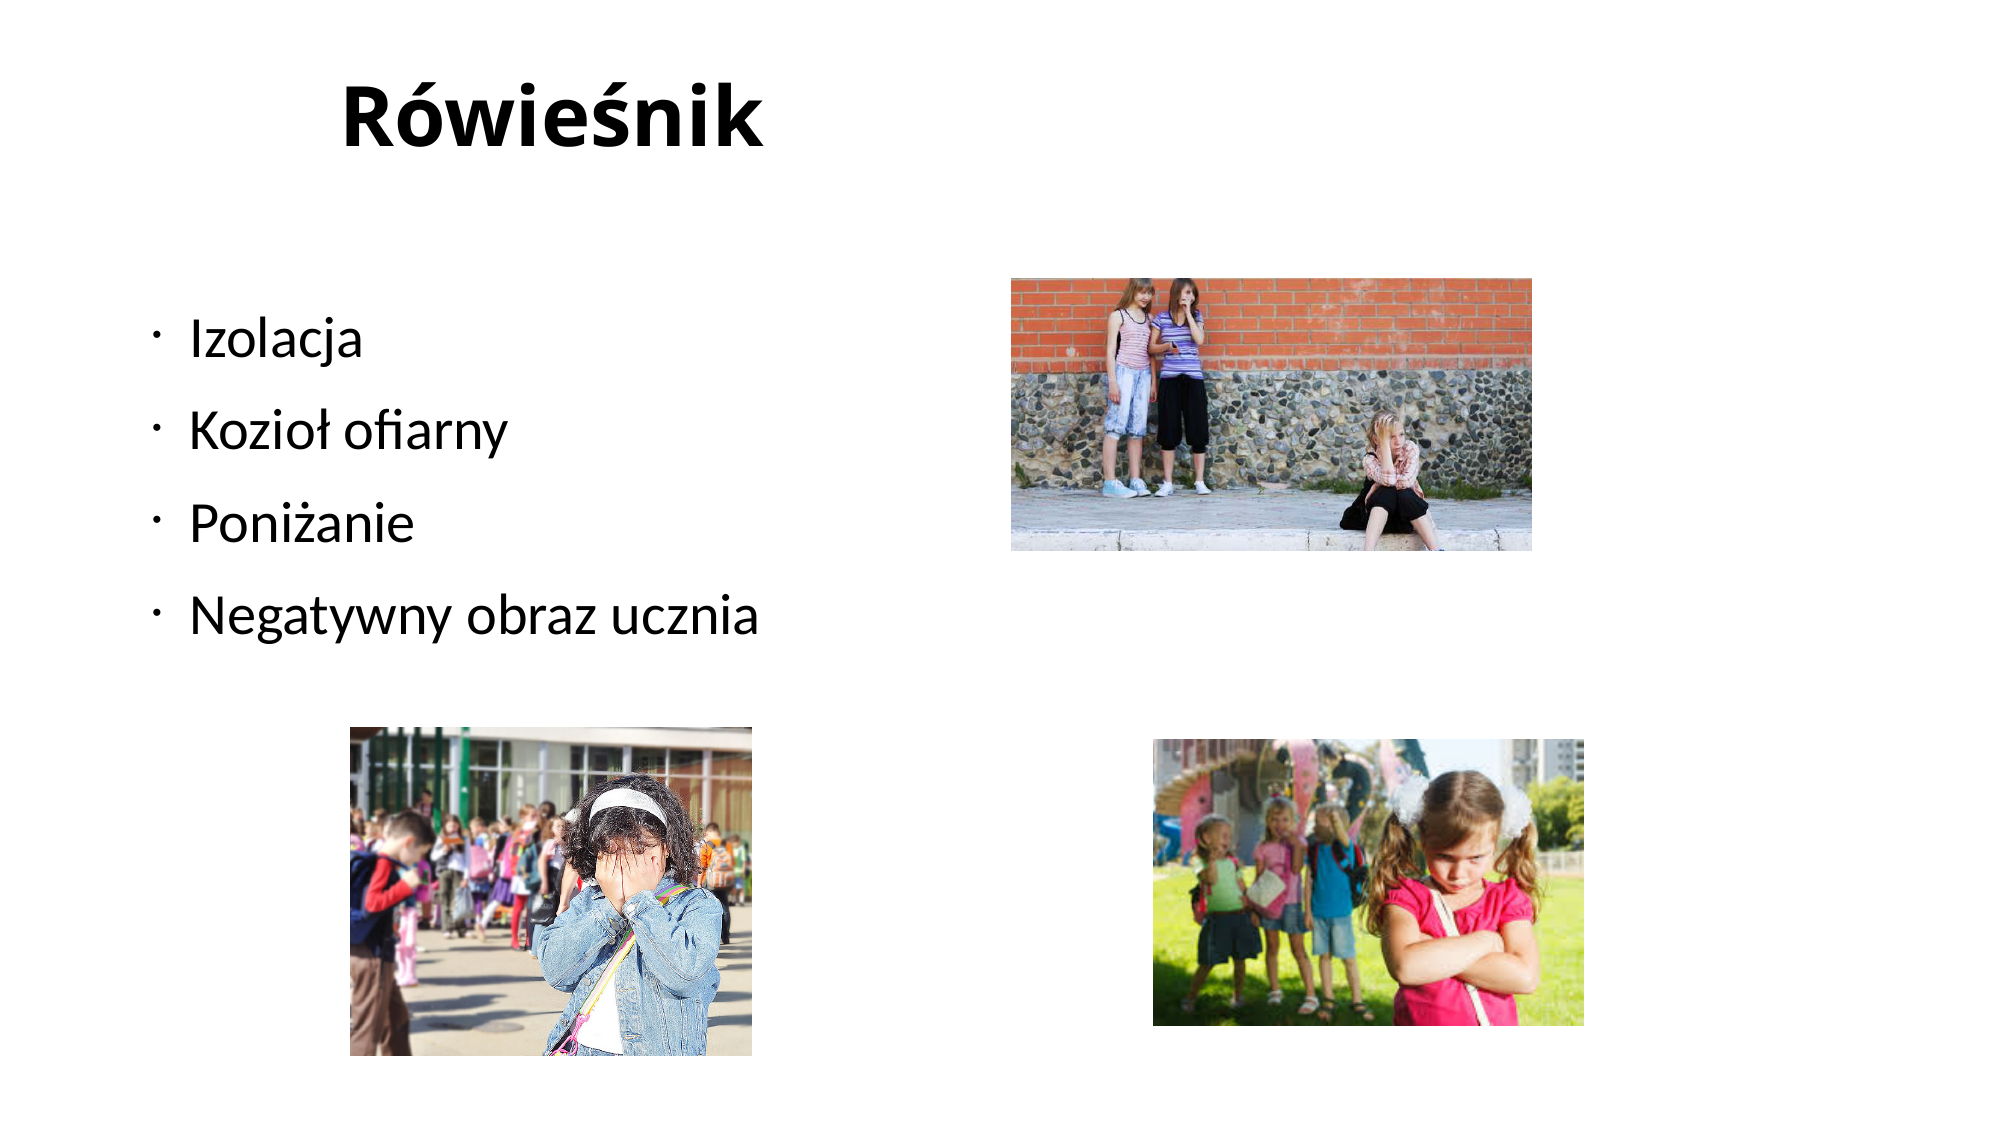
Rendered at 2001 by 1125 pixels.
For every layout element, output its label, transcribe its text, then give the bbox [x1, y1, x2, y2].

list Izolacja Kozioł ofiarny Poniżanie Negatywny obraz ucznia [137, 299, 1863, 1014]
title Rówieśnik [324, 67, 1675, 233]
picture [1011, 278, 1532, 551]
picture [350, 727, 752, 1056]
picture [1153, 739, 1584, 1026]
